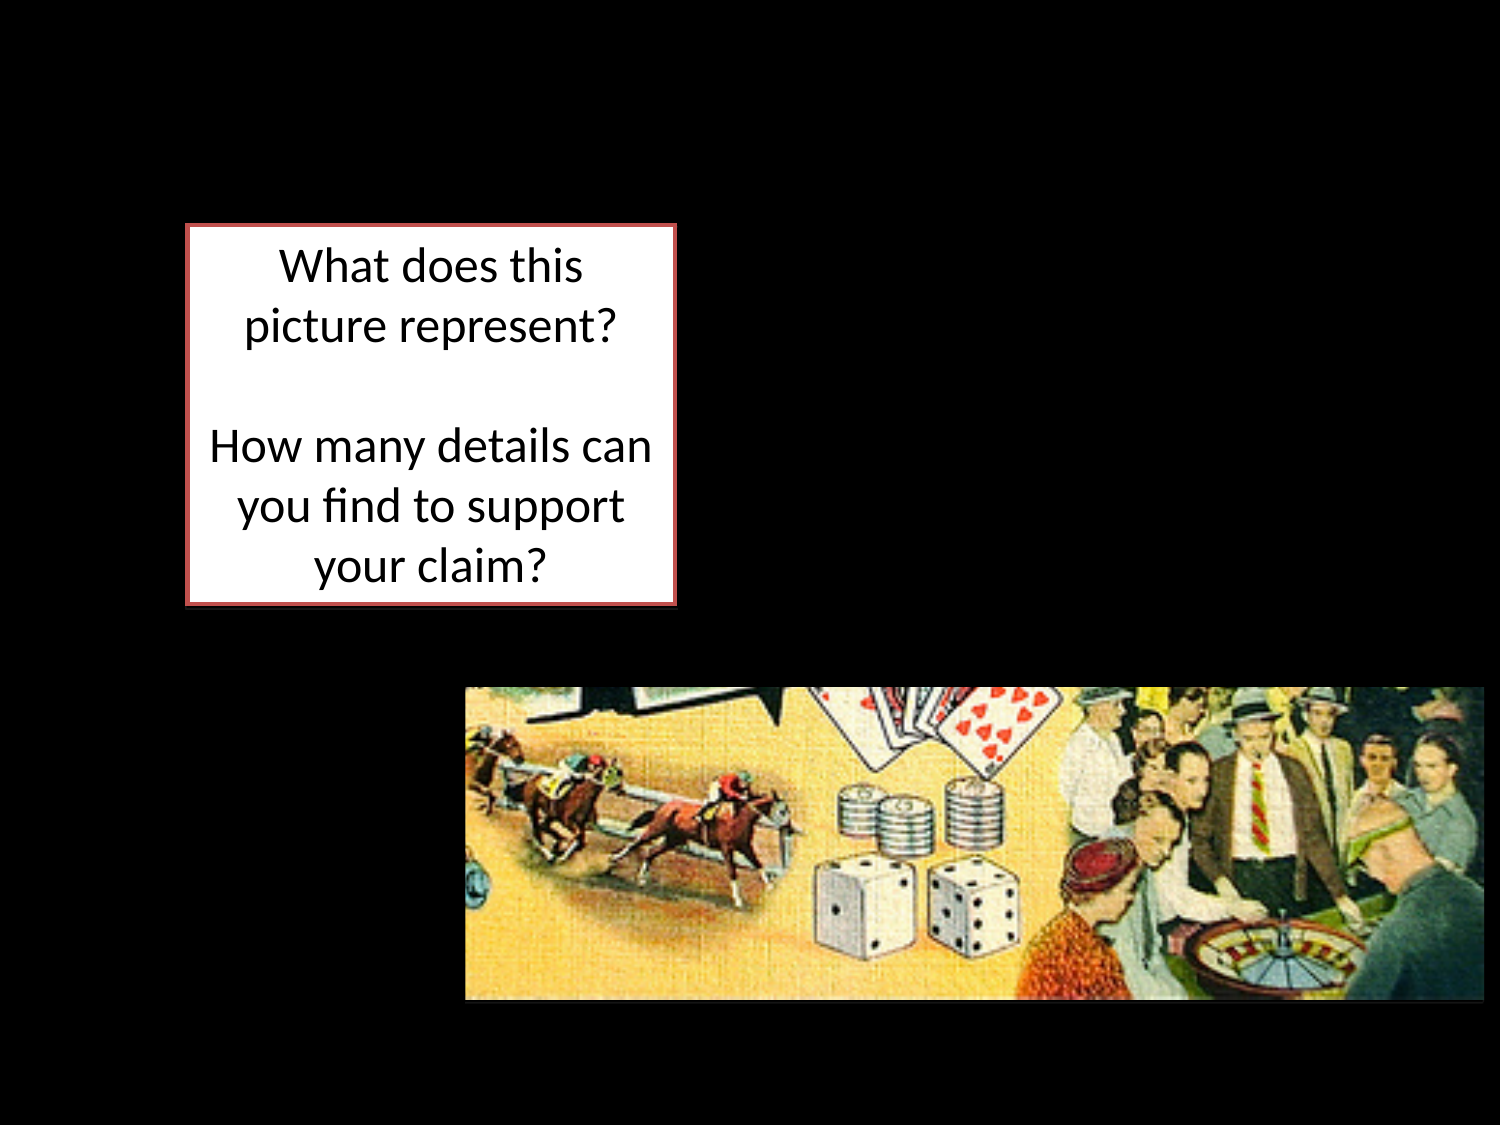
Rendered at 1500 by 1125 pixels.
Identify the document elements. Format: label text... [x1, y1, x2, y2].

picture [465, 687, 1485, 1000]
text_box What does this picture represent? How many details can you find to support your claim? [187, 224, 676, 604]
